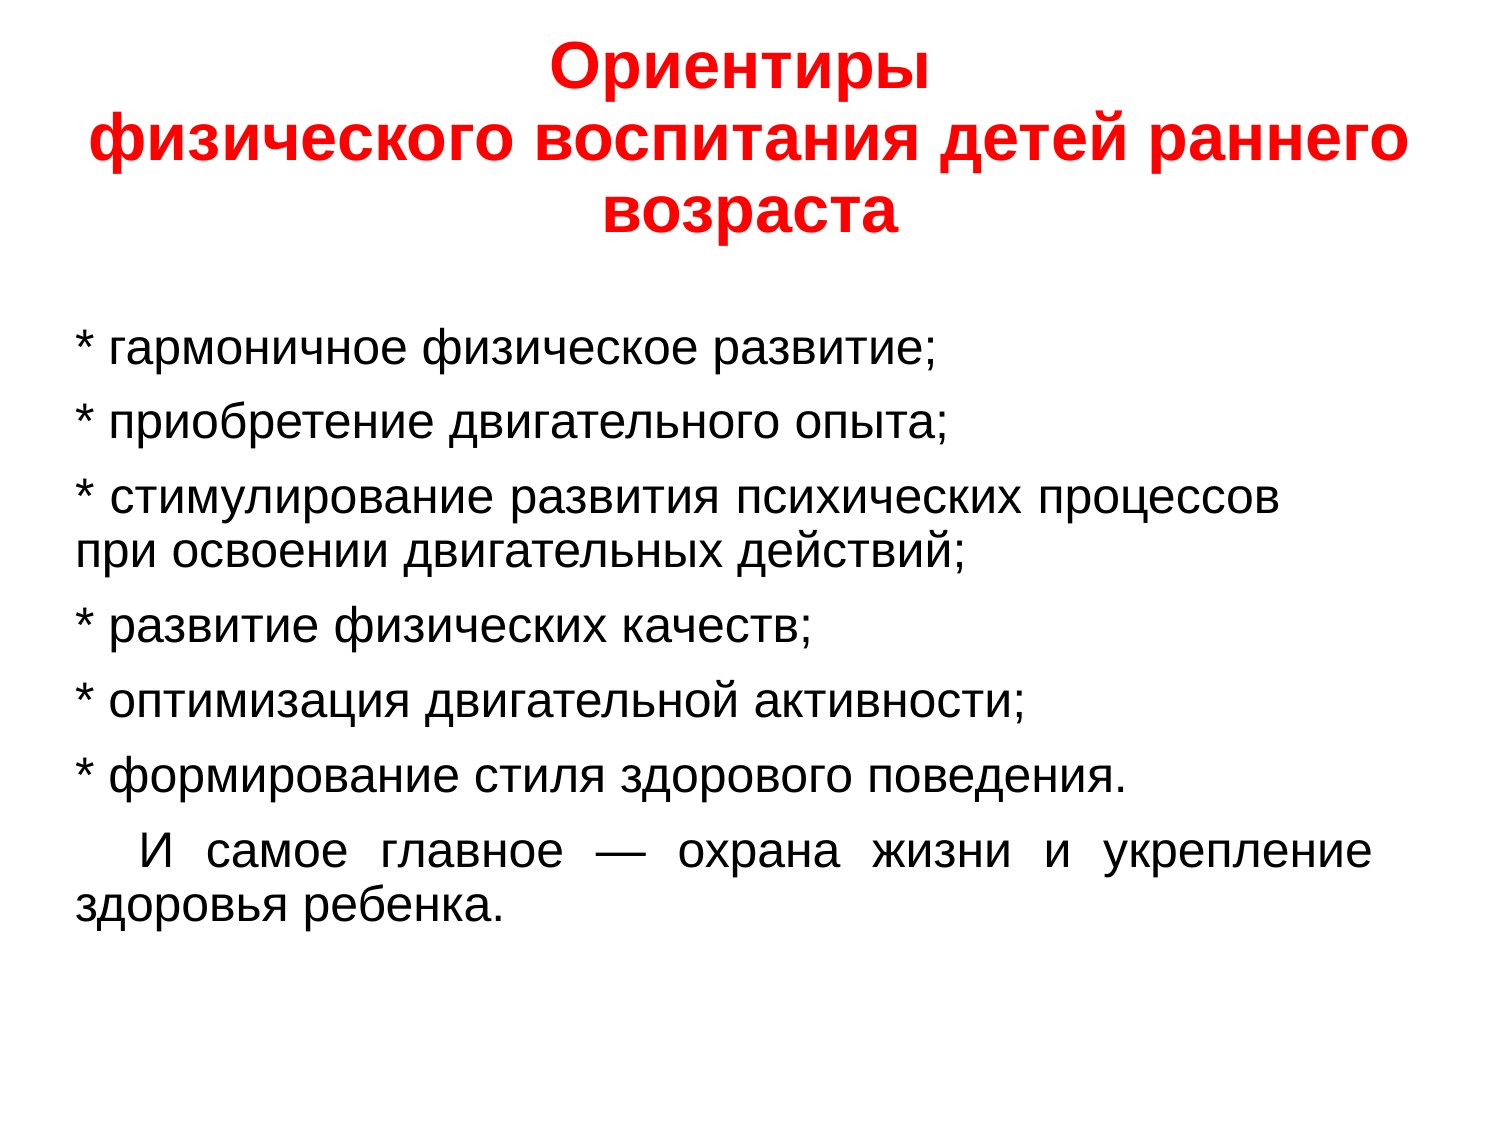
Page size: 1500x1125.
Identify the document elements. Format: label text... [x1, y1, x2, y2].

title Ориентиры физического воспитания детей раннего возраста [75, 26, 1425, 251]
subtitle * гармоничное физическое развитие; * приобретение двигательного опыта; * стимулирование развития психических процессов при освоении двигательных действий; * развитие физических качеств; * оптимизация двигательной активности; * формирование стиля здорового поведения. И самое главное — охрана жизни и укрепление здоровья ребенка. [75, 263, 1425, 990]
